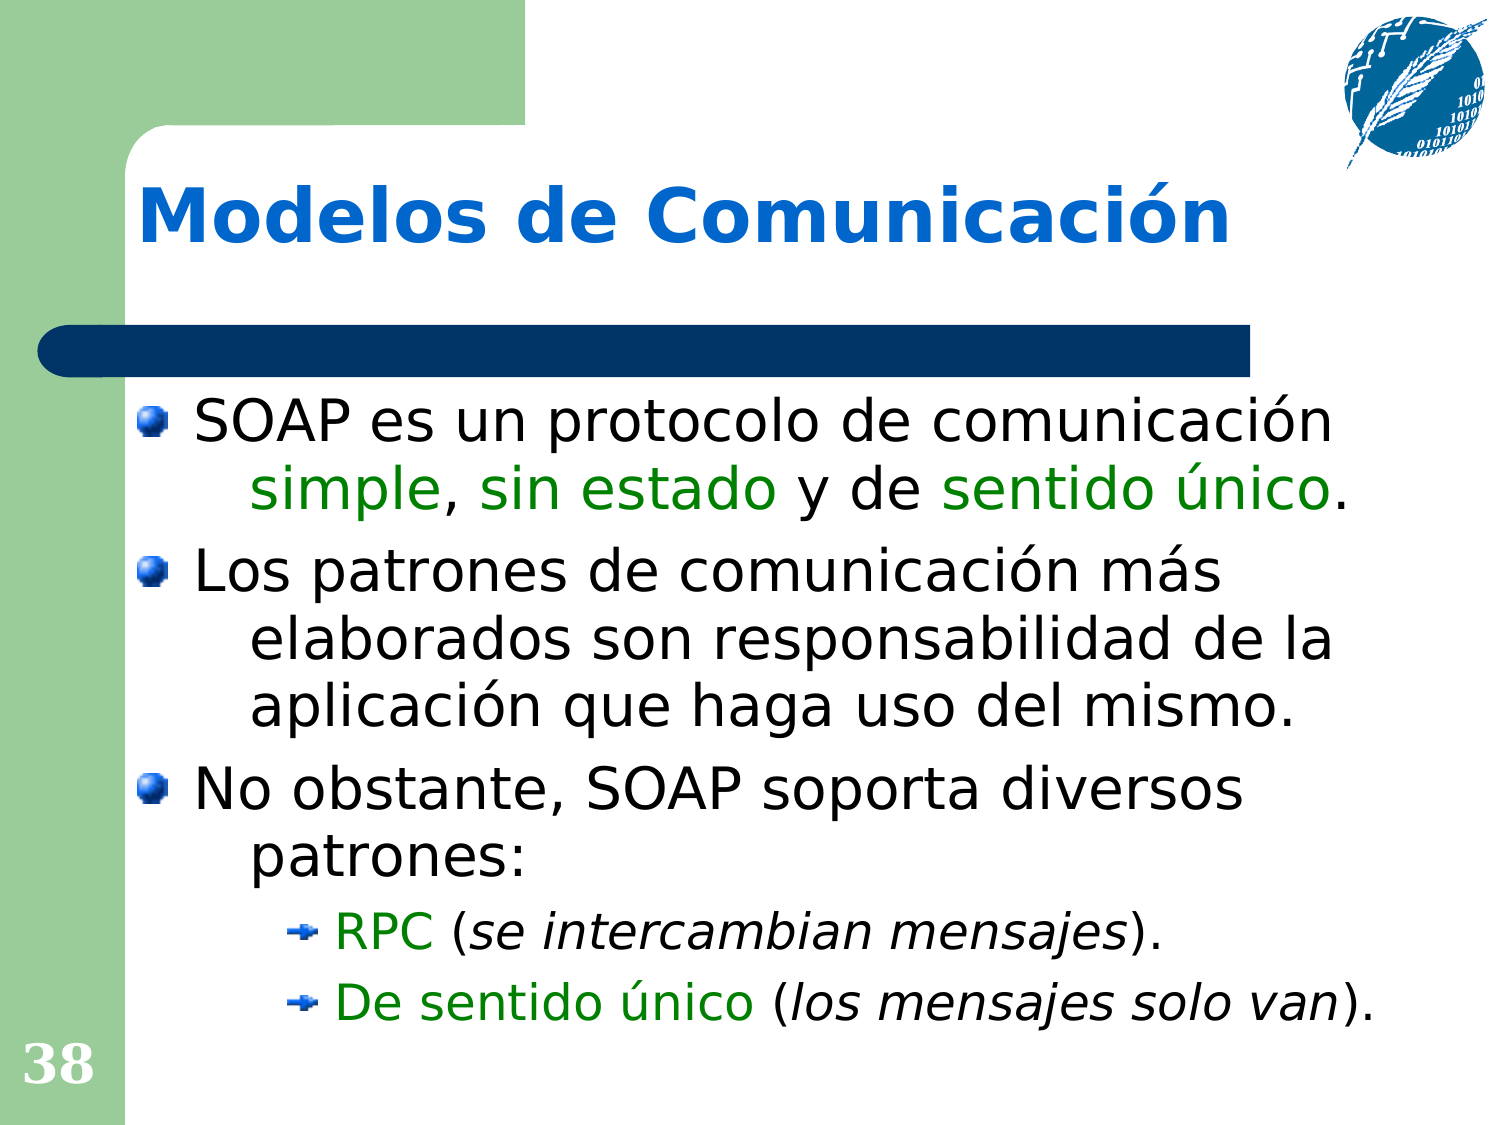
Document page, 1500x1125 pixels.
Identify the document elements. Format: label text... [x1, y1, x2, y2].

picture [1433, 139, 1440, 147]
picture [1427, 138, 1431, 148]
list SOAP es un protocolo de comunicación simple, sin estado y de sentido único. Los patrones de comunicación más elaborados son responsabilidad de la aplicación que haga uso del mismo. No obstante, SOAP soporta diversos patrones: RPC (se intercambian mensajes). De sentido único (los mensajes solo van). [137, 387, 1400, 1045]
picture [1416, 140, 1425, 149]
picture [1436, 127, 1450, 136]
picture [1341, 15, 1487, 172]
title Modelos de Comunicación [136, 136, 1414, 301]
